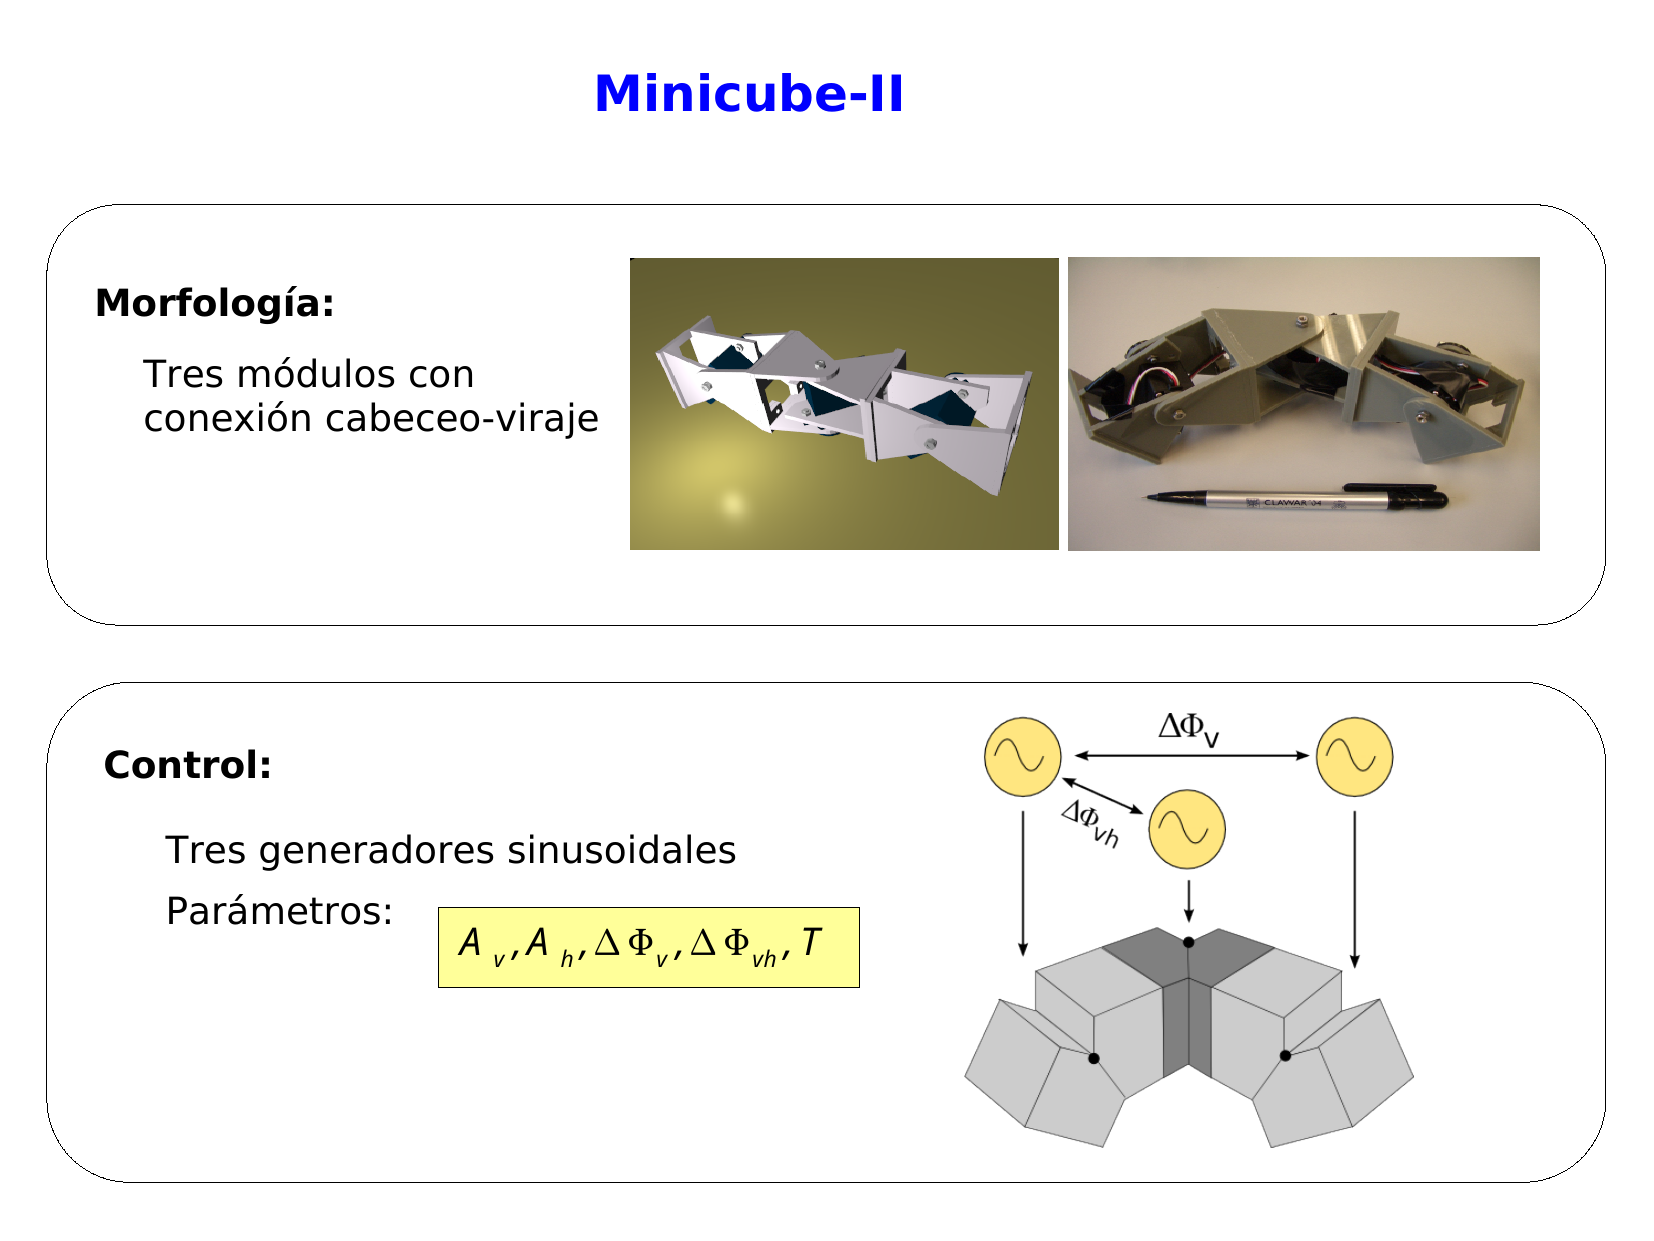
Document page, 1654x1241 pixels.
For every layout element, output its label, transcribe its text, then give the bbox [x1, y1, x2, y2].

text_box Morfología: [67, 274, 373, 333]
picture [964, 713, 1414, 1148]
text_box Tres módulos con conexión cabeceo-viraje [128, 345, 630, 448]
picture [1068, 257, 1540, 551]
text_box [438, 907, 860, 988]
text_box Tres generadores sinusoidales Parámetros: [138, 821, 754, 941]
chart [450, 919, 833, 974]
text_box Minicube-II [578, 57, 915, 131]
picture [630, 258, 1059, 550]
text_box Control: [76, 736, 298, 795]
